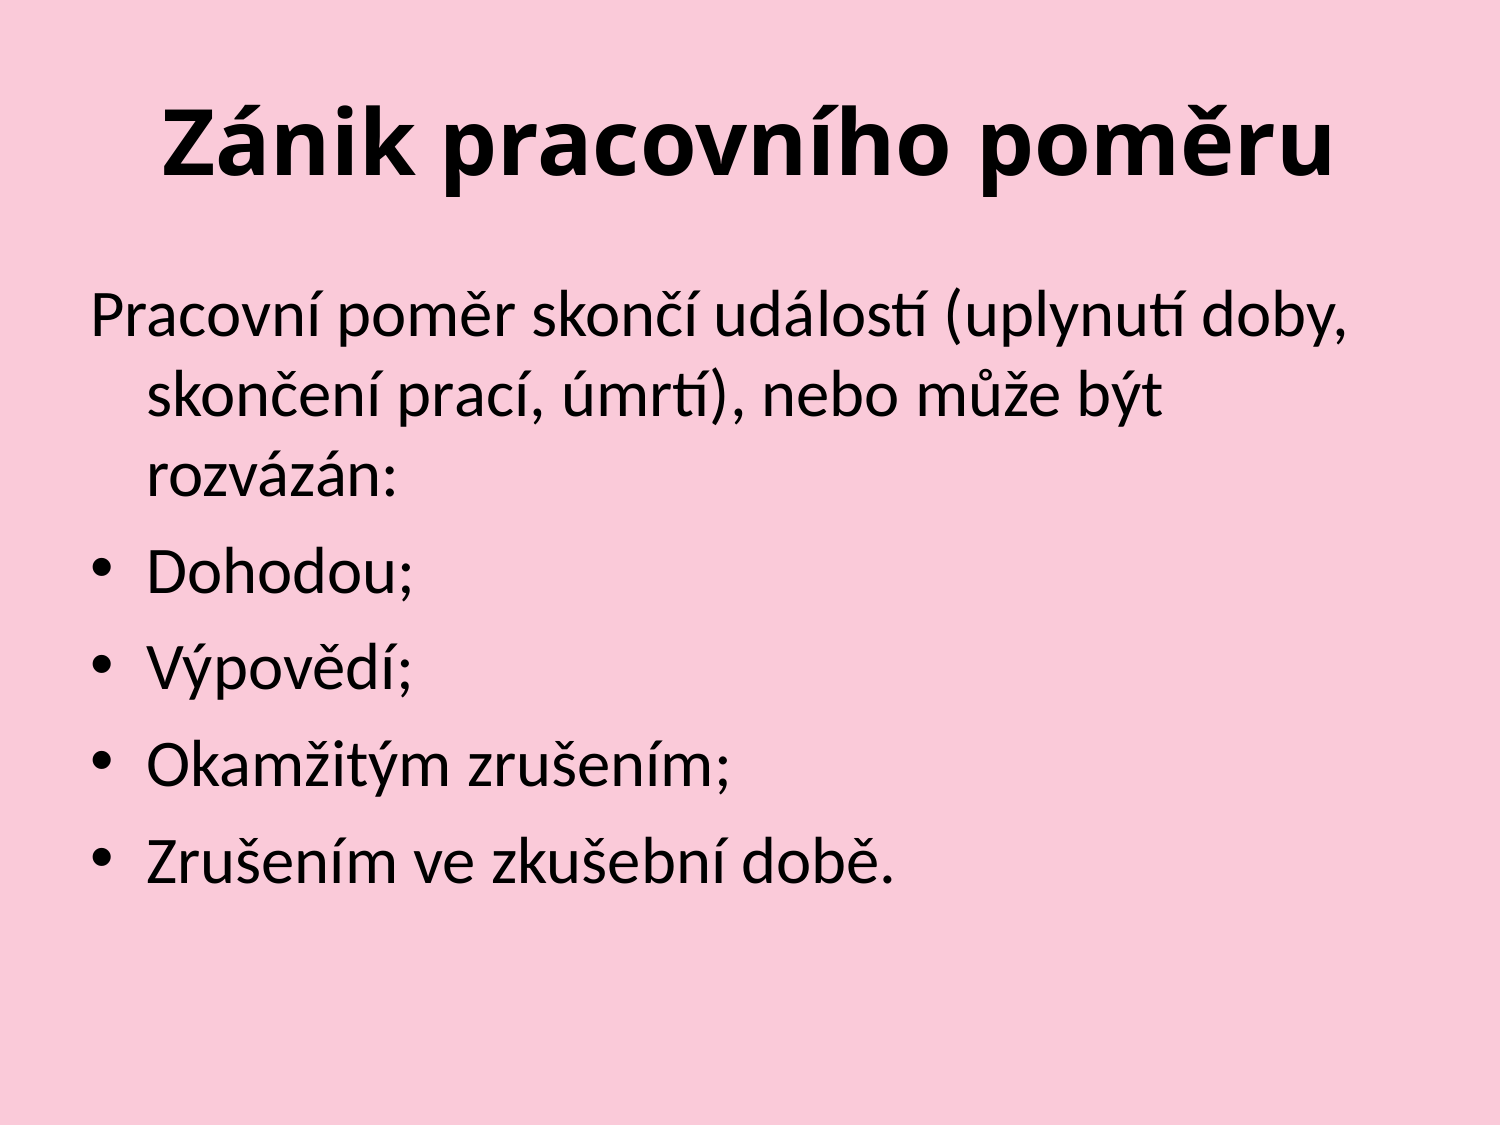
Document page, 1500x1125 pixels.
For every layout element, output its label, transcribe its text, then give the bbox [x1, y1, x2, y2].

list Pracovní poměr skončí událostí (uplynutí doby, skončení prací, úmrtí), nebo může být rozvázán: Dohodou; Výpovědí; Okamžitým zrušením; Zrušením ve zkušební době. [75, 262, 1426, 1006]
title Zánik pracovního poměru [75, 45, 1426, 233]
